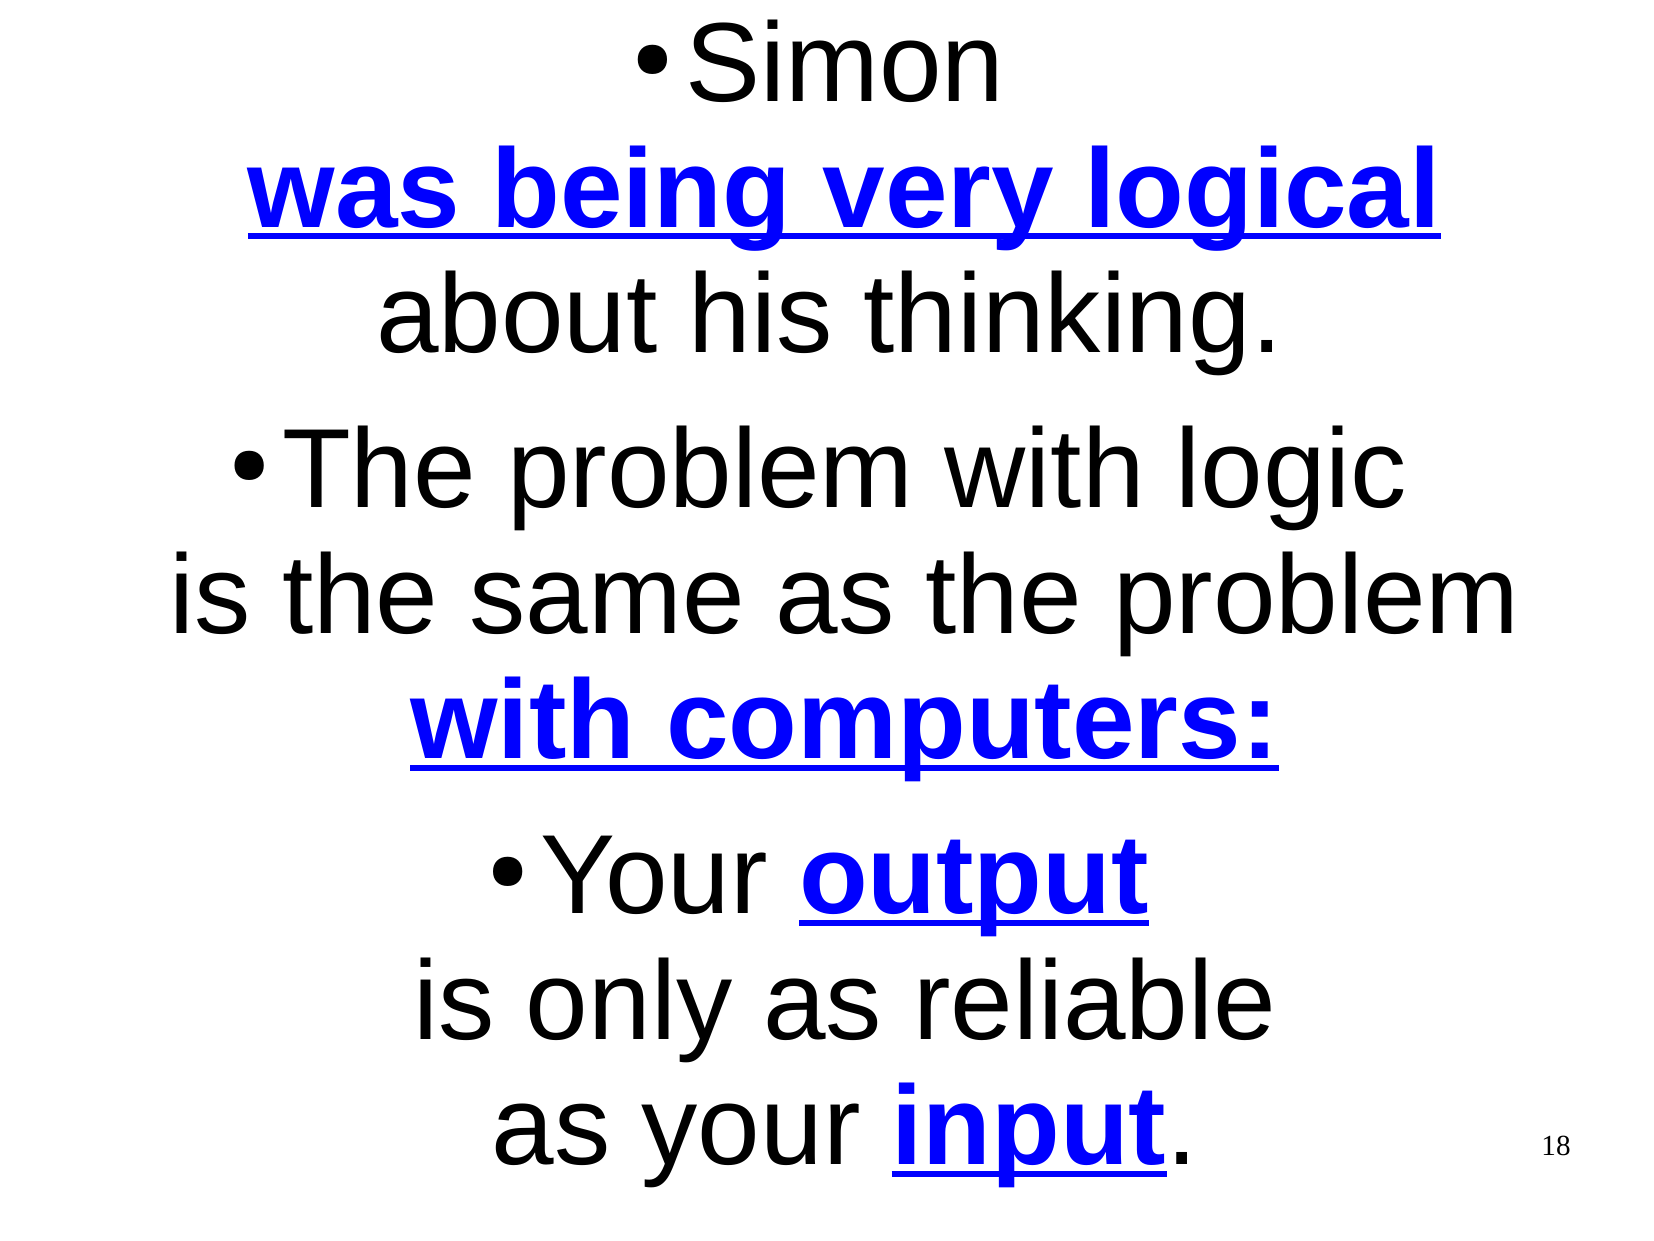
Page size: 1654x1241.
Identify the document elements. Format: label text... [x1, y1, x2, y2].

list Simon was being very logical about his thinking. The problem with logic is the same as the problem with computers: Your output is only as reliable as your input. [0, 0, 1651, 1238]
